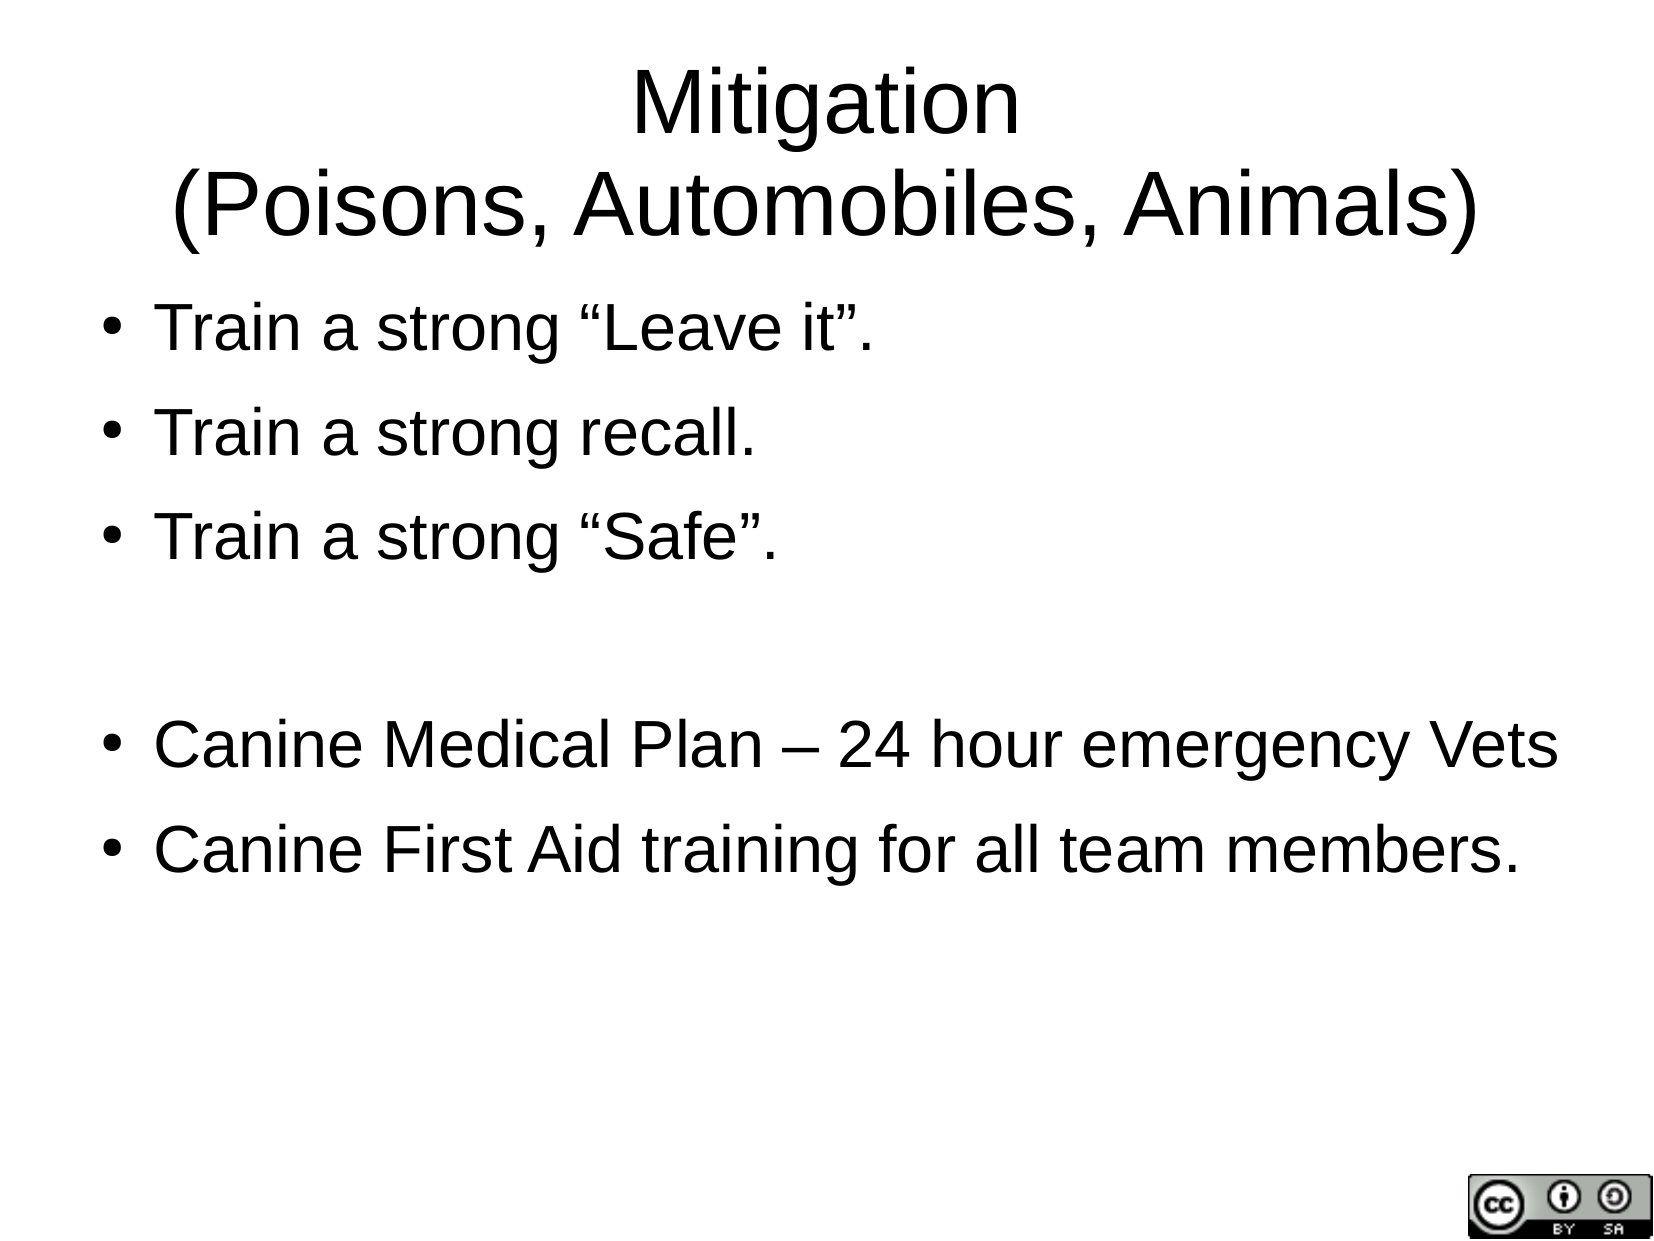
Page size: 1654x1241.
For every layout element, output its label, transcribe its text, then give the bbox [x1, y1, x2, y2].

title Mitigation (Poisons, Automobiles, Animals) [82, 49, 1571, 257]
picture [1468, 1174, 1653, 1239]
list Train a strong “Leave it”. Train a strong recall. Train a strong “Safe”. Canine Medical Plan – 24 hour emergency Vets Canine First Aid training for all team members. [82, 290, 1571, 1010]
